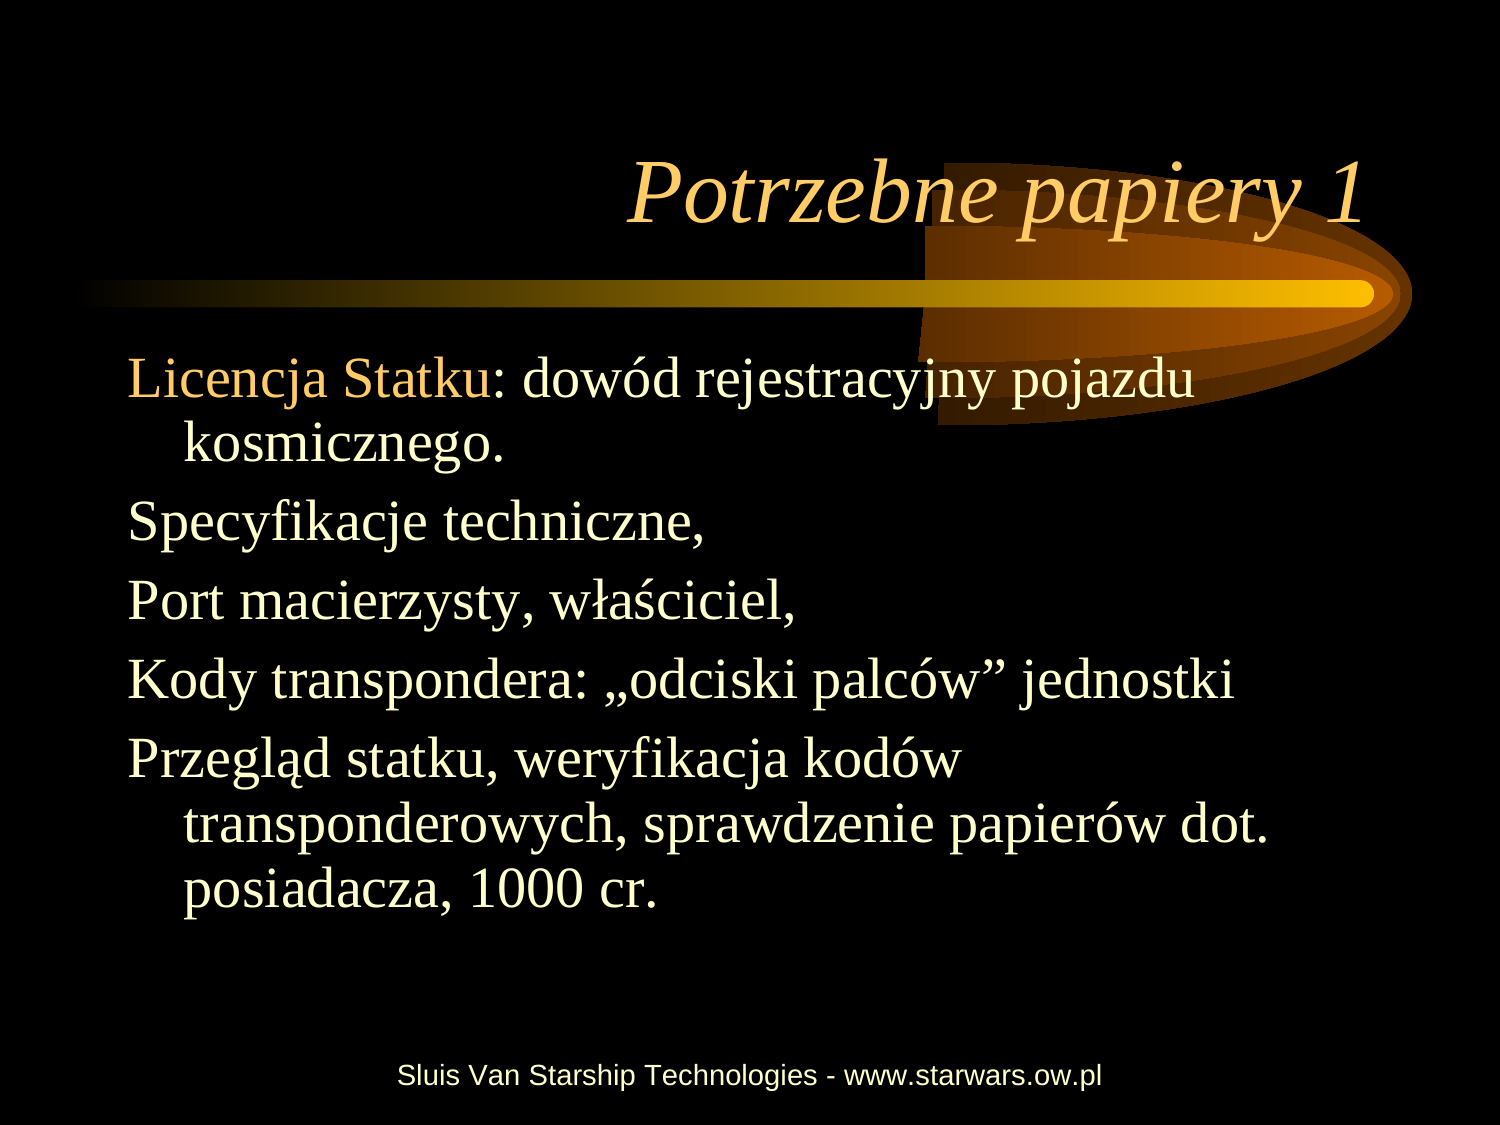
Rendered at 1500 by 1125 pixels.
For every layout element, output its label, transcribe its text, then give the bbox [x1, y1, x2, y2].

title Potrzebne papiery 1 [112, 62, 1388, 250]
list Licencja Statku: dowód rejestracyjny pojazdu kosmicznego. Specyfikacje techniczne, Port macierzysty, właściciel, Kody transpondera: „odciski palców” jednostki Przegląd statku, weryfikacja kodów transponderowych, sprawdzenie papierów dot. posiadacza, 1000 cr. [112, 337, 1388, 1013]
